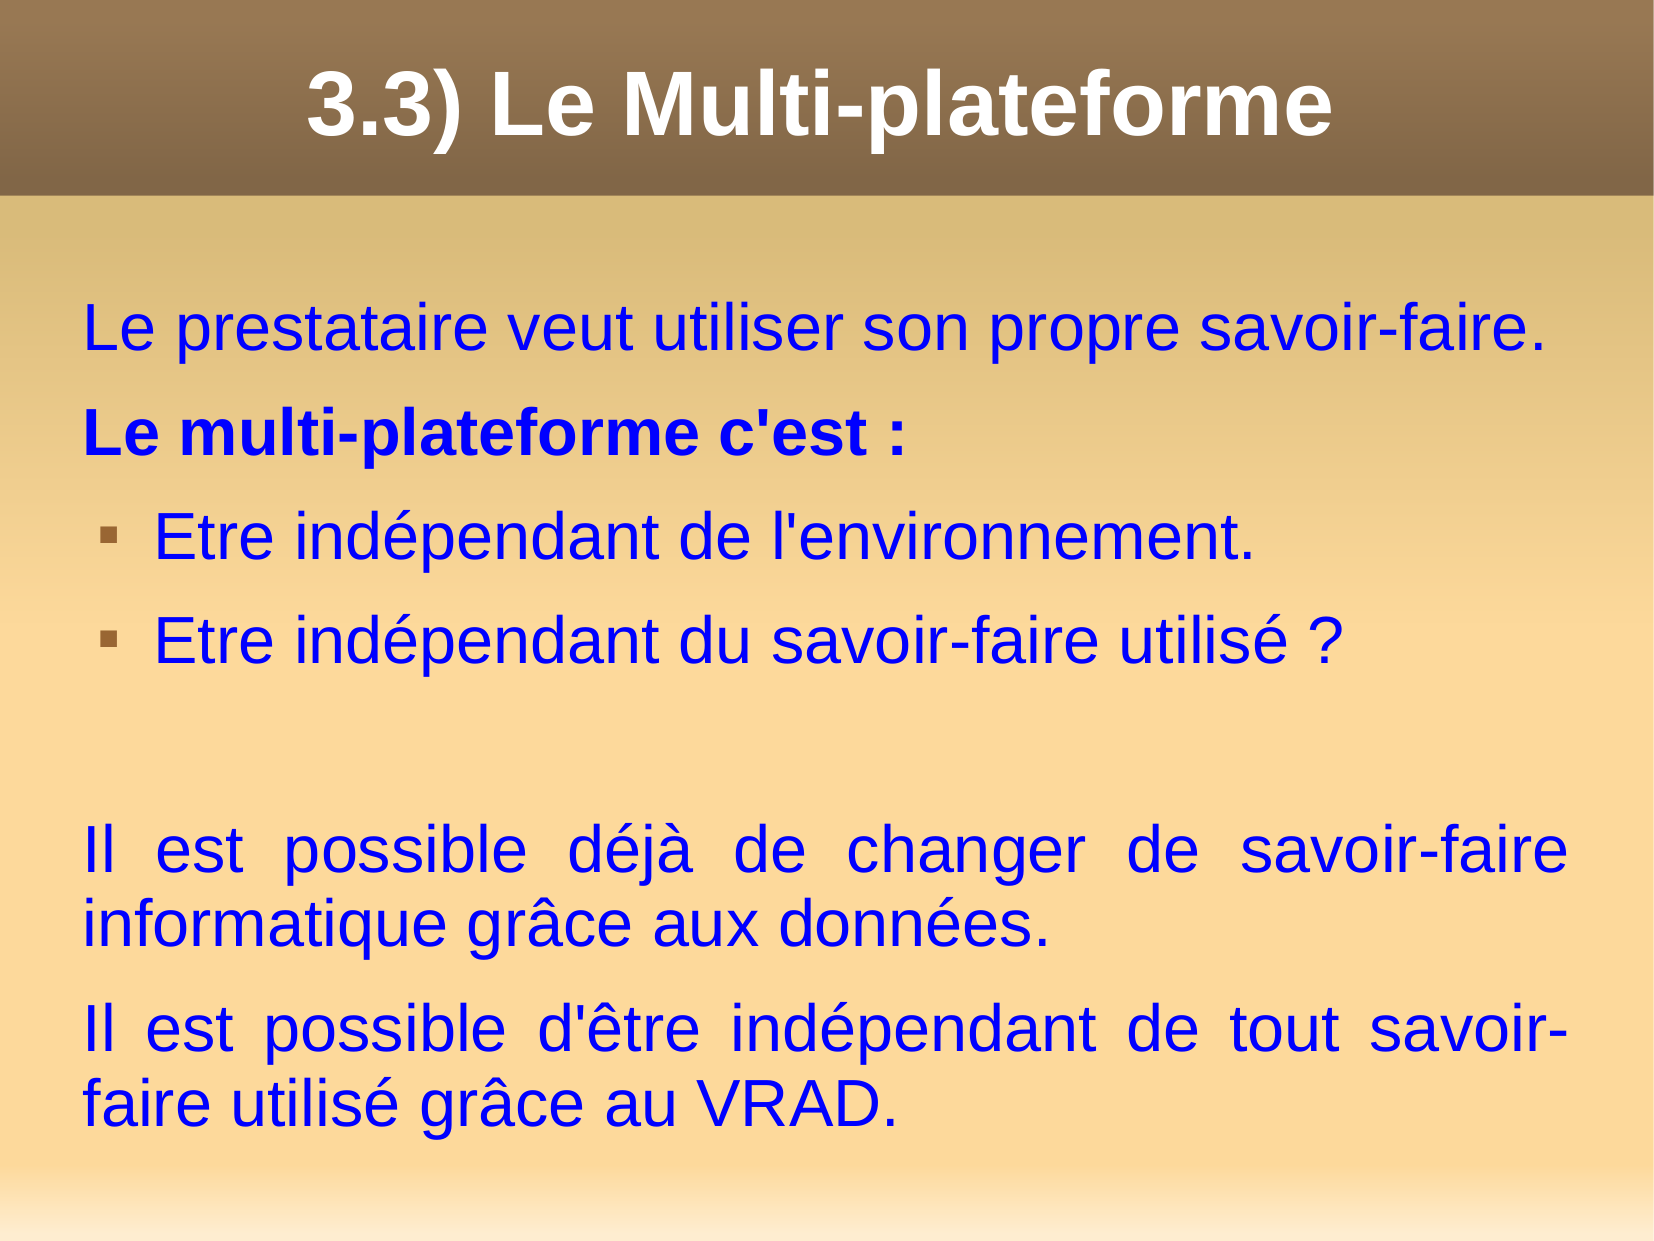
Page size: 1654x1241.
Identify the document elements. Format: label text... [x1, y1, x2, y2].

picture [0, 0, 1654, 1241]
list Le prestataire veut utiliser son propre savoir-faire. Le multi-plateforme c'est : Etre indépendant de l'environnement. Etre indépendant du savoir-faire utilisé ? Il est possible déjà de changer de savoir-faire informatique grâce aux données. Il est possible d'être indépendant de tout savoir-faire utilisé grâce au VRAD. [82, 290, 1571, 1141]
title 3.3) Le Multi-plateforme [76, 7, 1565, 200]
